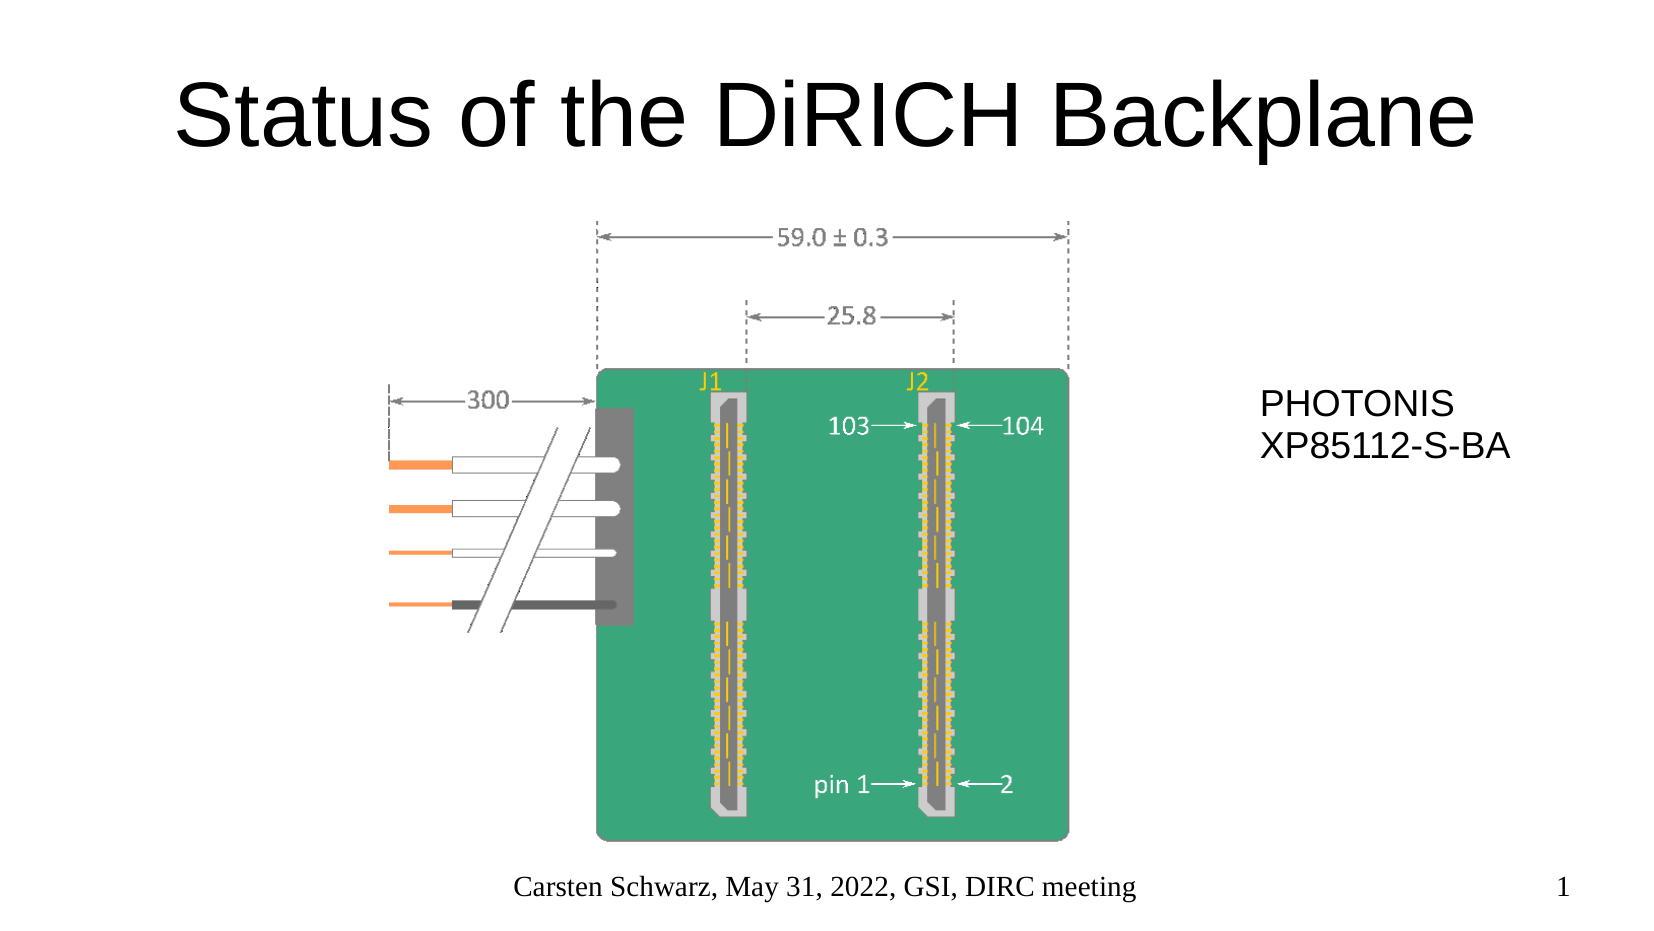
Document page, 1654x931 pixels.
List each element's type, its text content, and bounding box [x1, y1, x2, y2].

title Status of the DiRICH Backplane [82, 12, 1571, 218]
picture [388, 221, 1110, 855]
text_box PHOTONIS XP85112-S-BA [1245, 375, 1561, 474]
